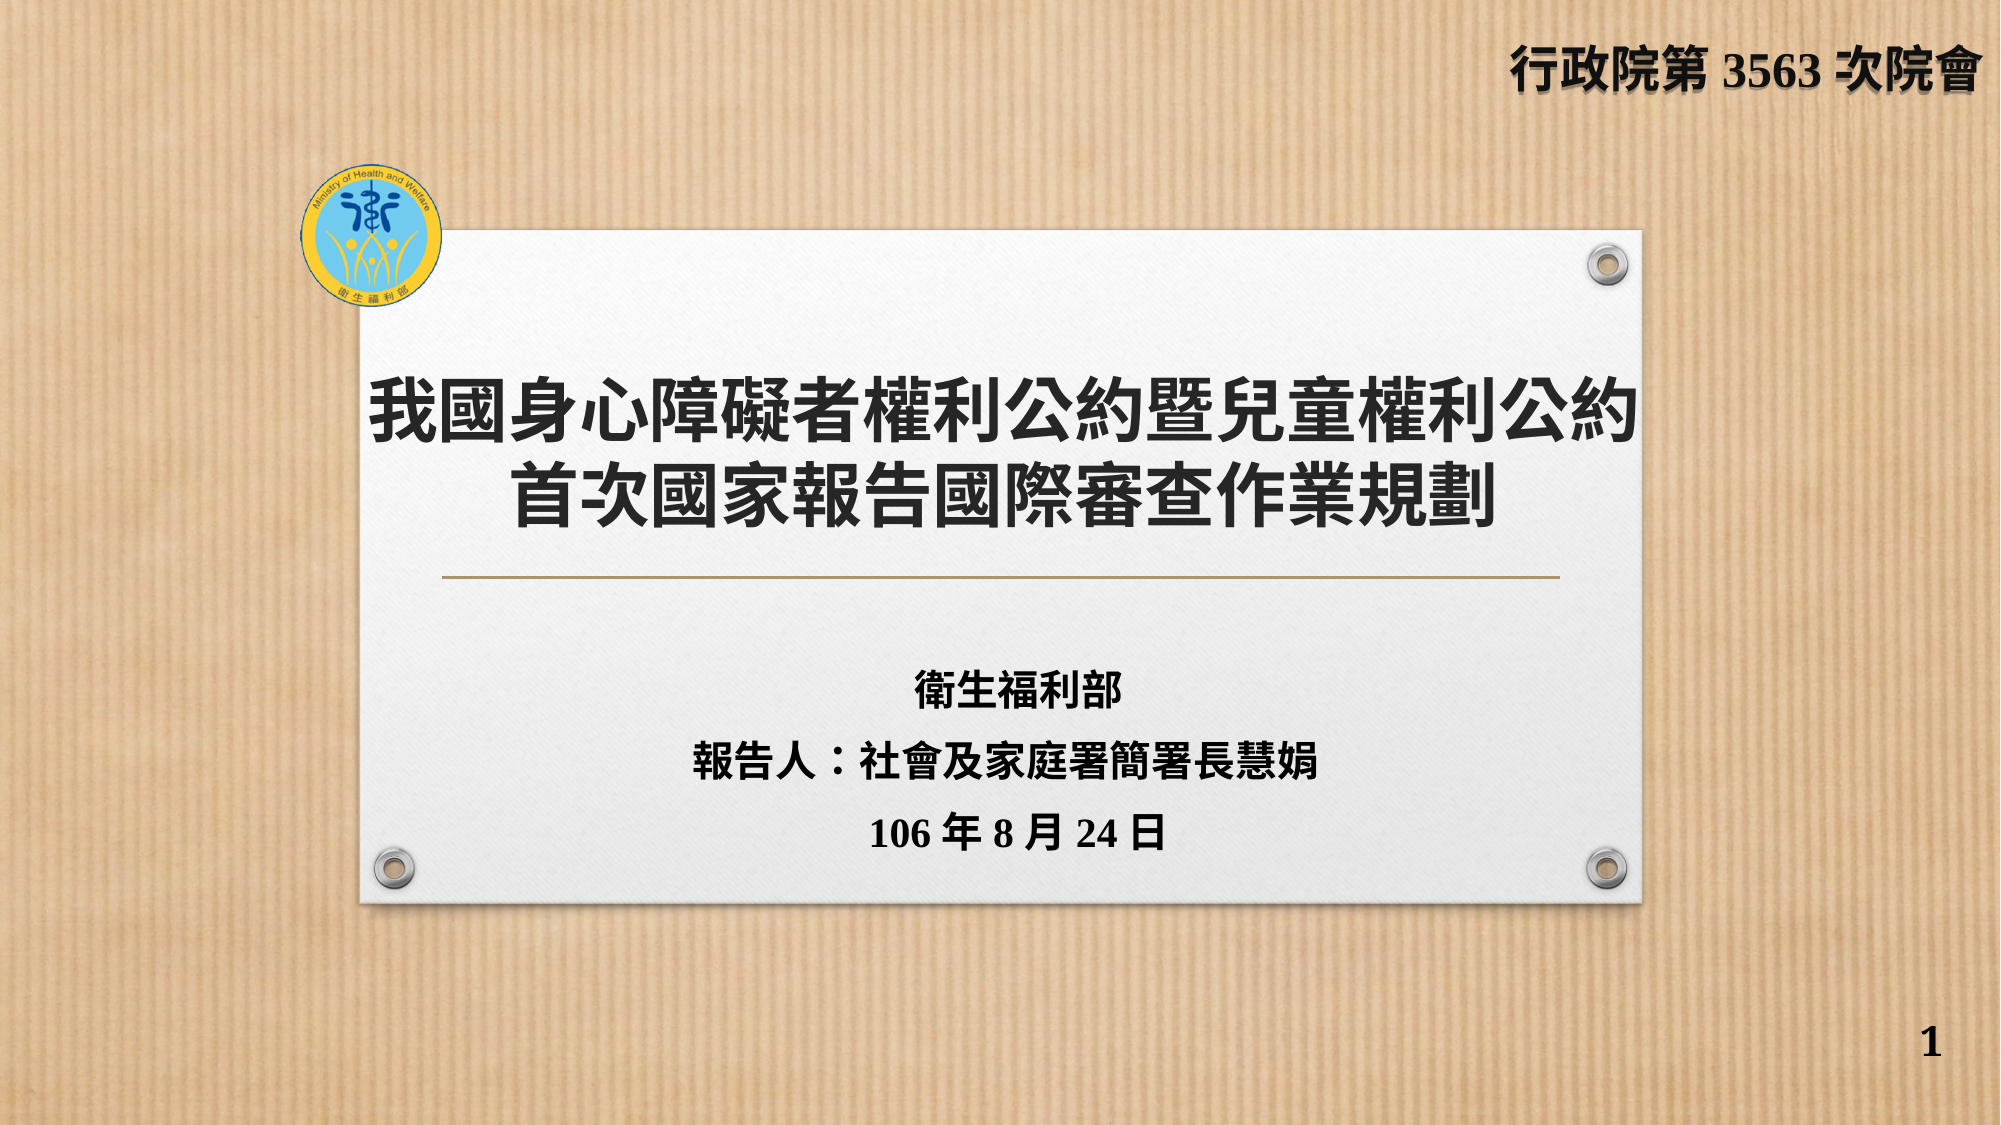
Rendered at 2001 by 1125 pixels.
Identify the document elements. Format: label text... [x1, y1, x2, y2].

slide_number <編號> [1867, 1020, 1959, 1067]
subtitle 衛生福利部 報告人：社會及家庭署簡署長慧娟 106年8月24日 [677, 656, 1361, 799]
picture [0, 0, 2001, 1125]
text_box 行政院第3563次院會 [1466, 0, 2000, 107]
title 我國身心障礙者權利公約暨兒童權利公約 首次國家報告國際審查作業規劃 [343, 226, 1665, 544]
